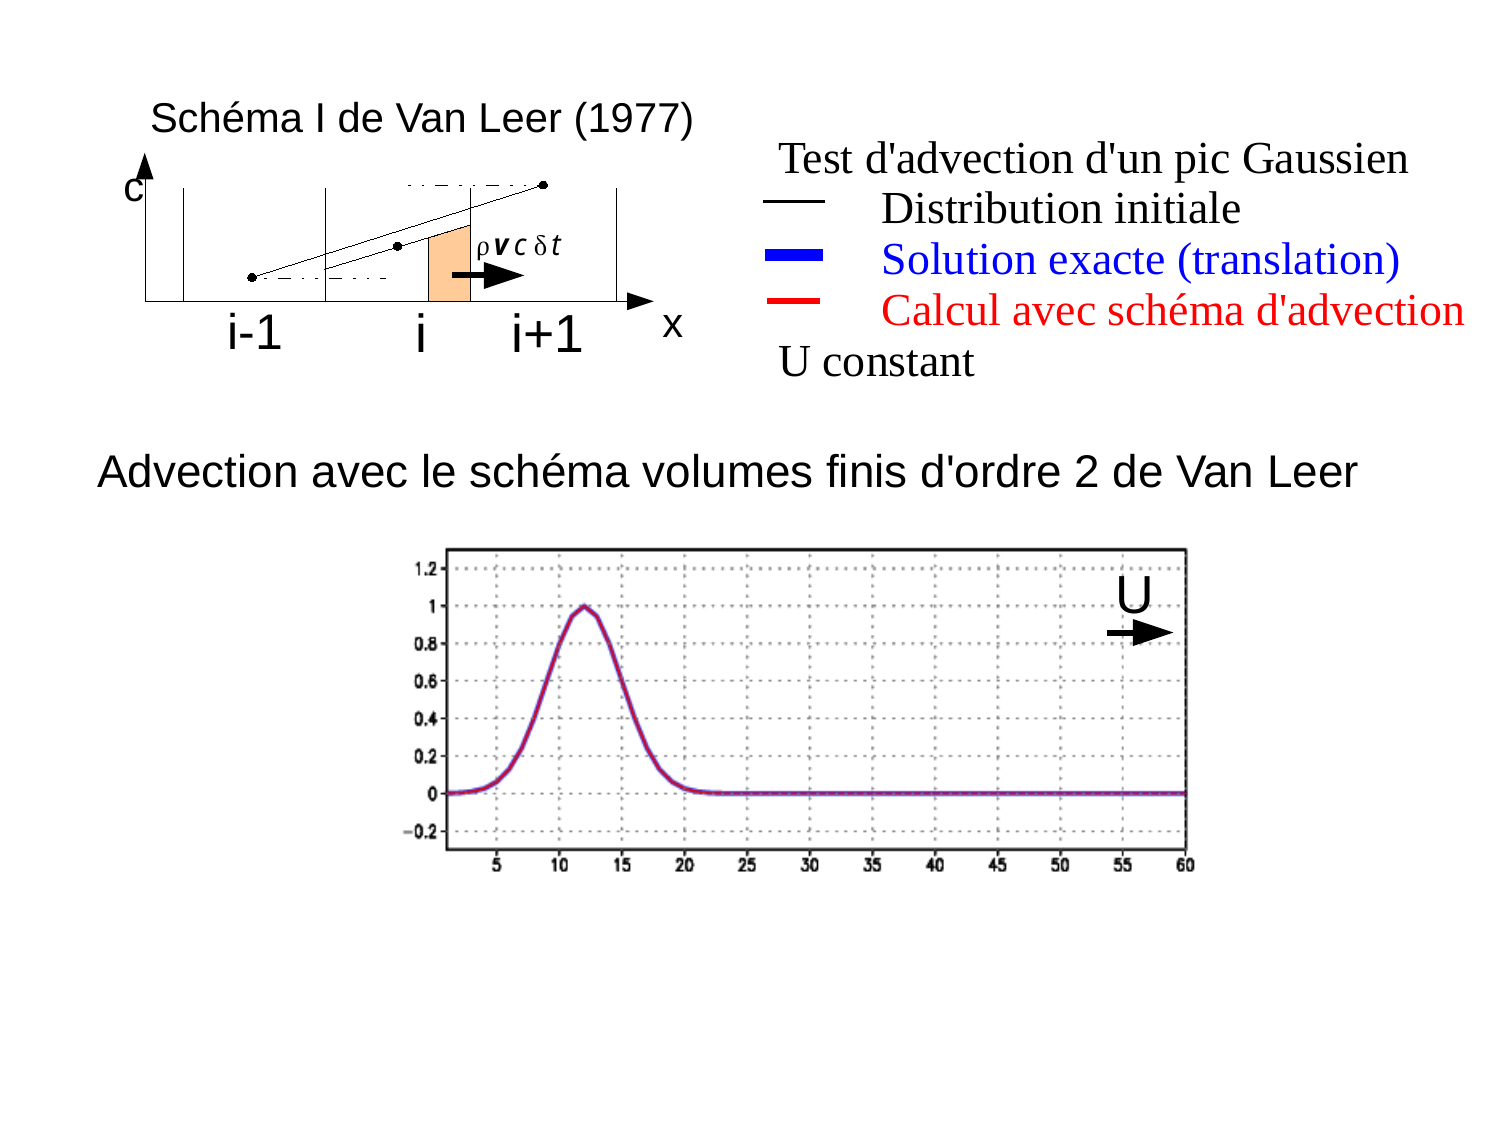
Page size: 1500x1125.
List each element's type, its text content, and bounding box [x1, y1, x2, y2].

text_box c [123, 156, 135, 219]
text_box [247, 273, 257, 282]
text_box Advection avec le schéma volumes finis d'ordre 2 de Van Leer [82, 439, 1350, 506]
text_box x [662, 292, 676, 354]
text_box [393, 242, 402, 251]
text_box [538, 181, 548, 189]
text_box i [400, 296, 448, 372]
picture [388, 533, 1209, 889]
chart [470, 220, 565, 267]
text_box Schéma I de Van Leer (1977) [135, 87, 742, 150]
text_box i+1 [496, 297, 616, 372]
text_box i-1 [212, 297, 329, 380]
text_box [428, 224, 471, 302]
text_box Test d'advection d'un pic Gaussien Distribution initiale Solution exacte (translation) Calcul avec schéma d'advection U constant [763, 125, 1477, 457]
text_box U [1100, 557, 1210, 648]
